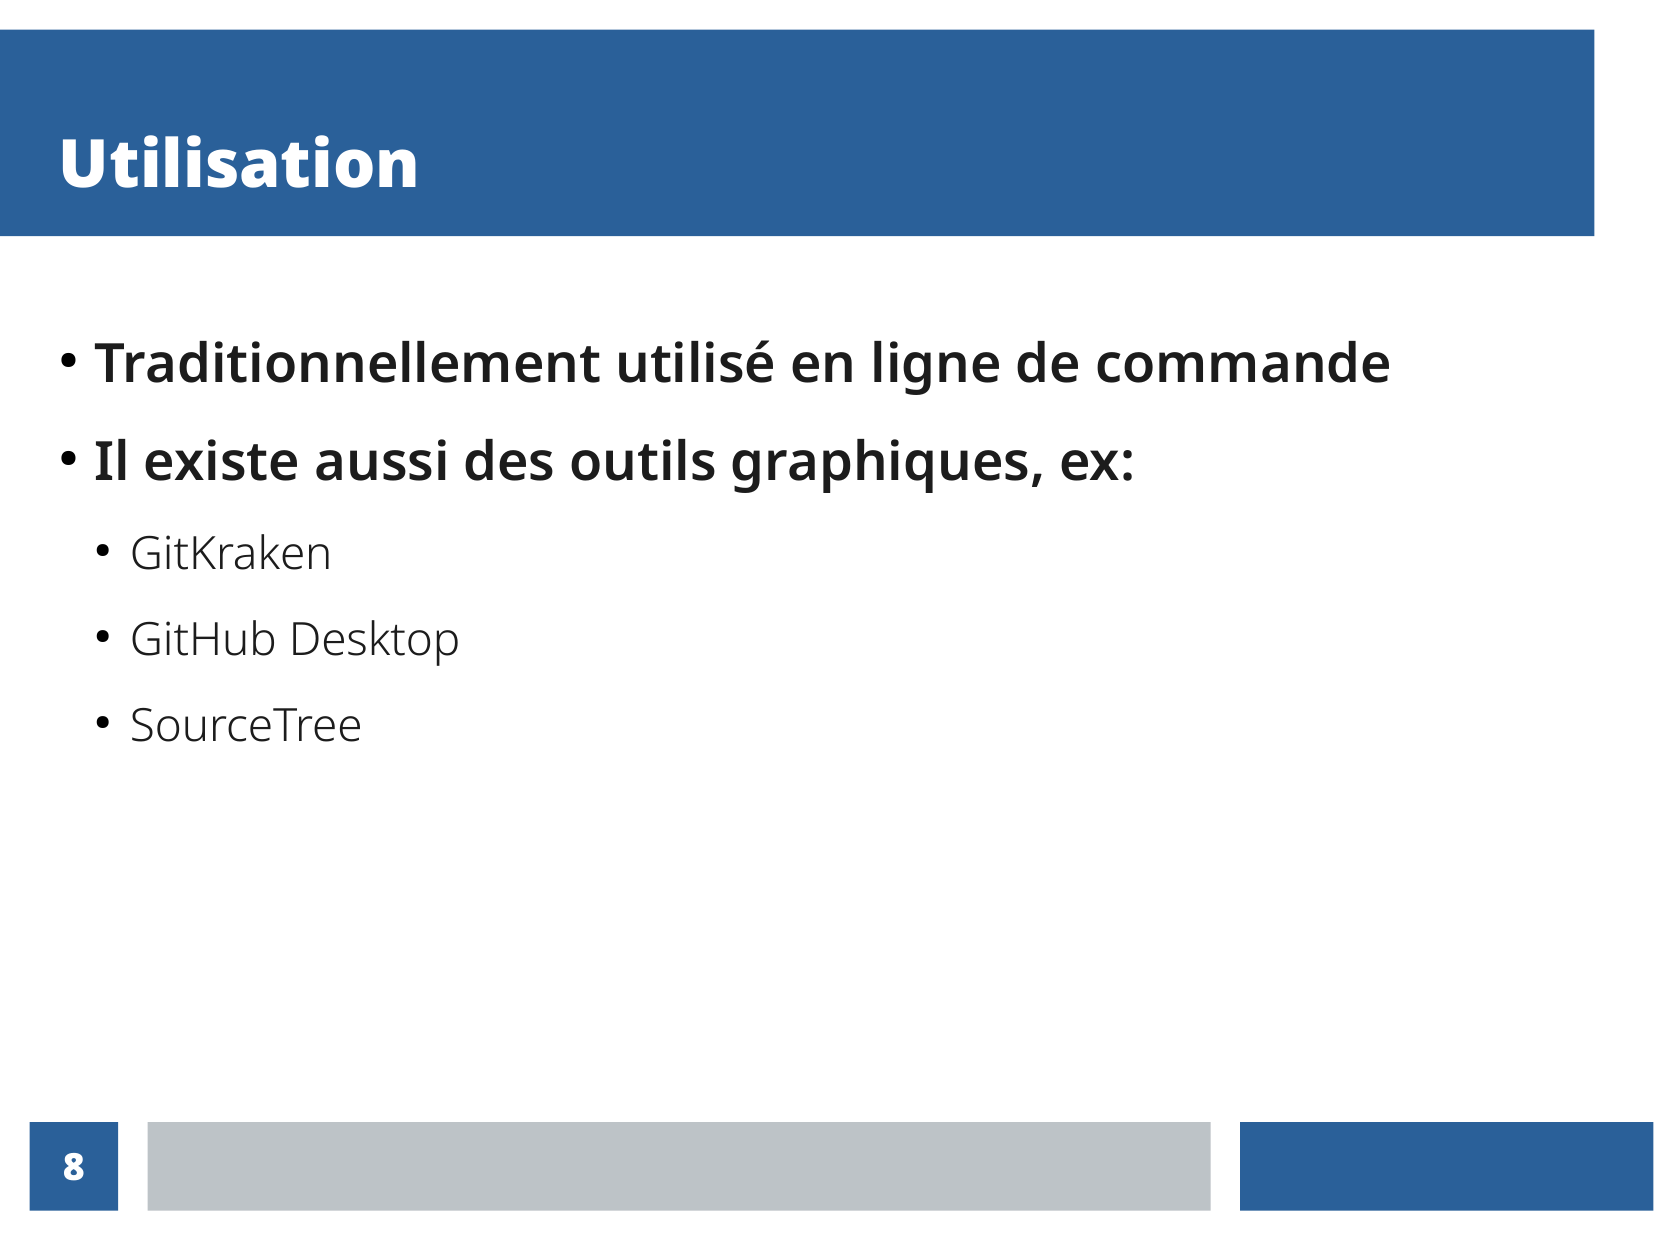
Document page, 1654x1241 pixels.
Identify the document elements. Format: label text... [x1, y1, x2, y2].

title Utilisation [59, 59, 1595, 207]
list Traditionnellement utilisé en ligne de commande Il existe aussi des outils graphiques, ex: GitKraken GitHub Desktop SourceTree [59, 324, 1565, 1093]
